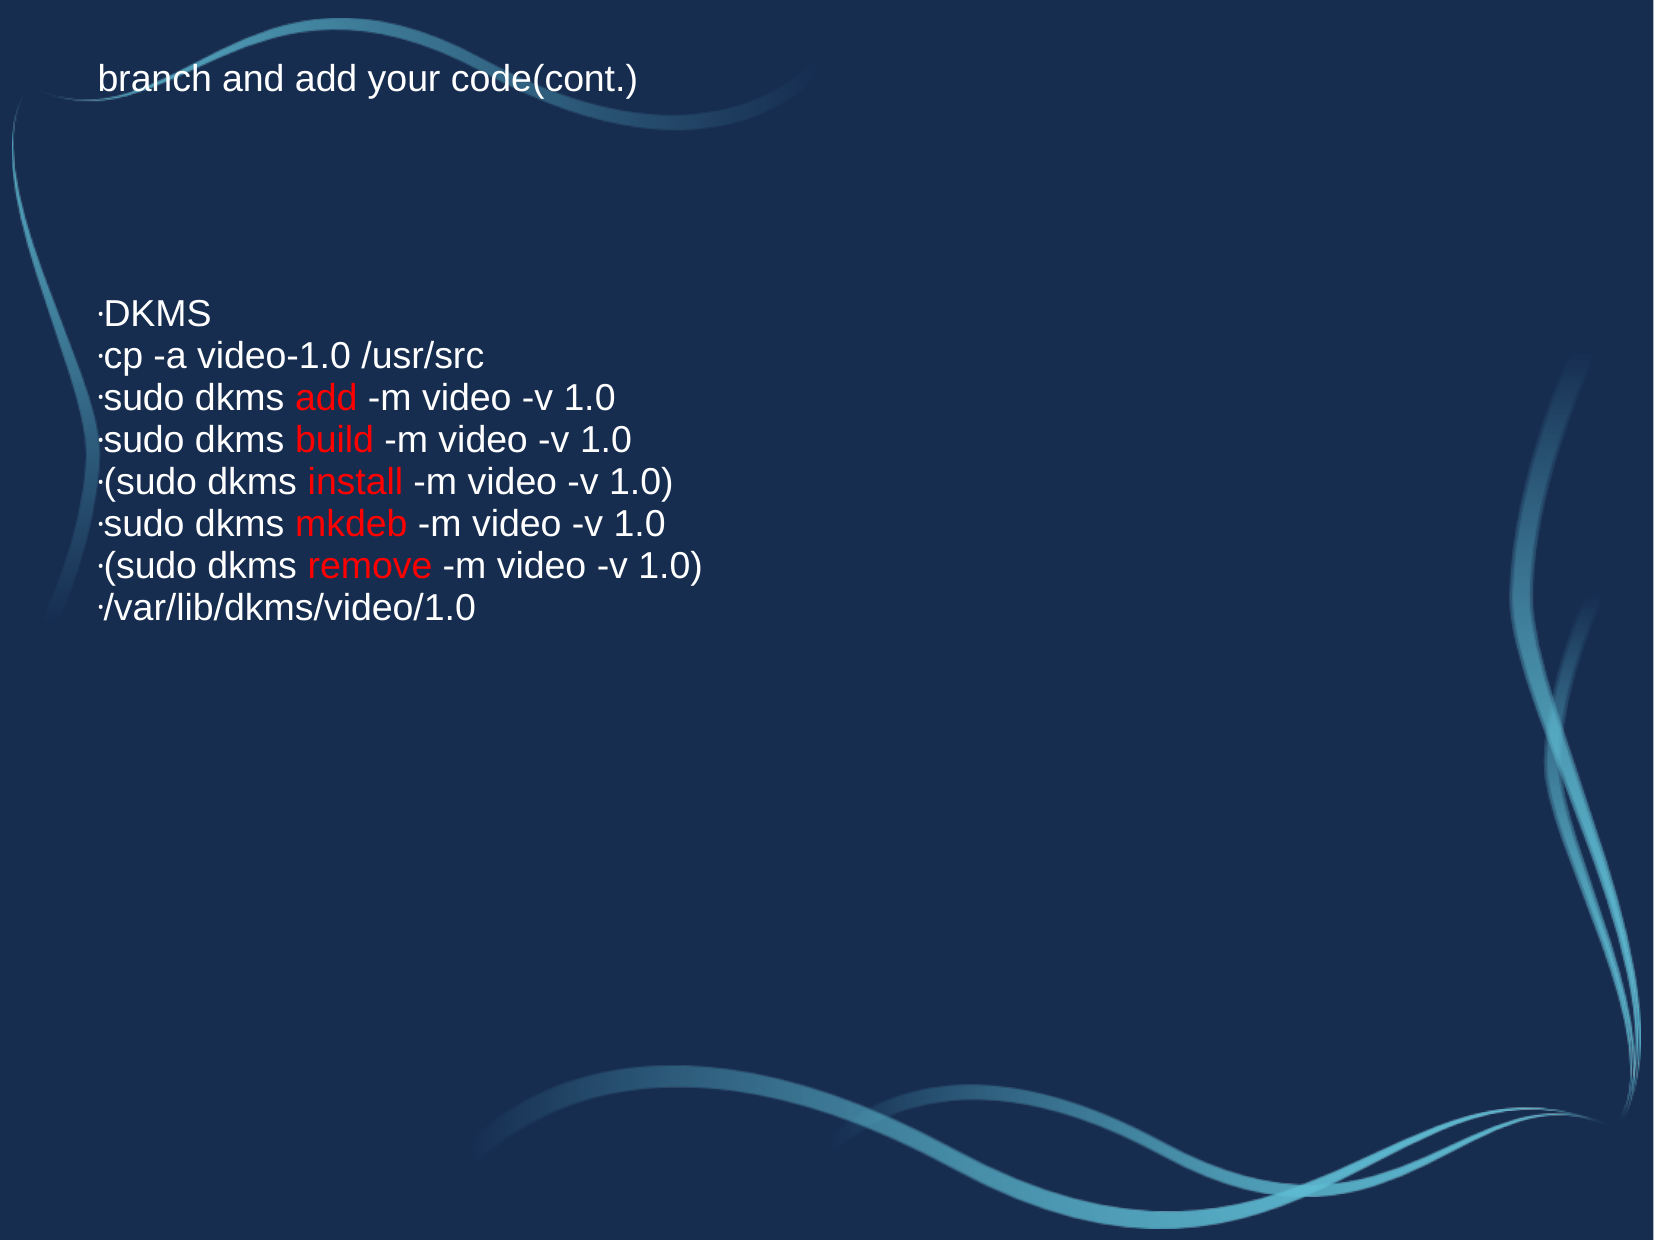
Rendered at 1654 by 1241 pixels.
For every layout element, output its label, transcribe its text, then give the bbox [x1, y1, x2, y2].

picture [460, 346, 1641, 1229]
picture [12, 18, 822, 625]
list DKMS cp -a video-1.0 /usr/src sudo dkms add -m video -v 1.0 sudo dkms build -m video -v 1.0 (sudo dkms install -m video -v 1.0) sudo dkms mkdeb -m video -v 1.0 (sudo dkms remove -m video -v 1.0) /var/lib/dkms/video/1.0 [82, 285, 1571, 1171]
title branch and add your code(cont.) [82, 49, 1571, 249]
